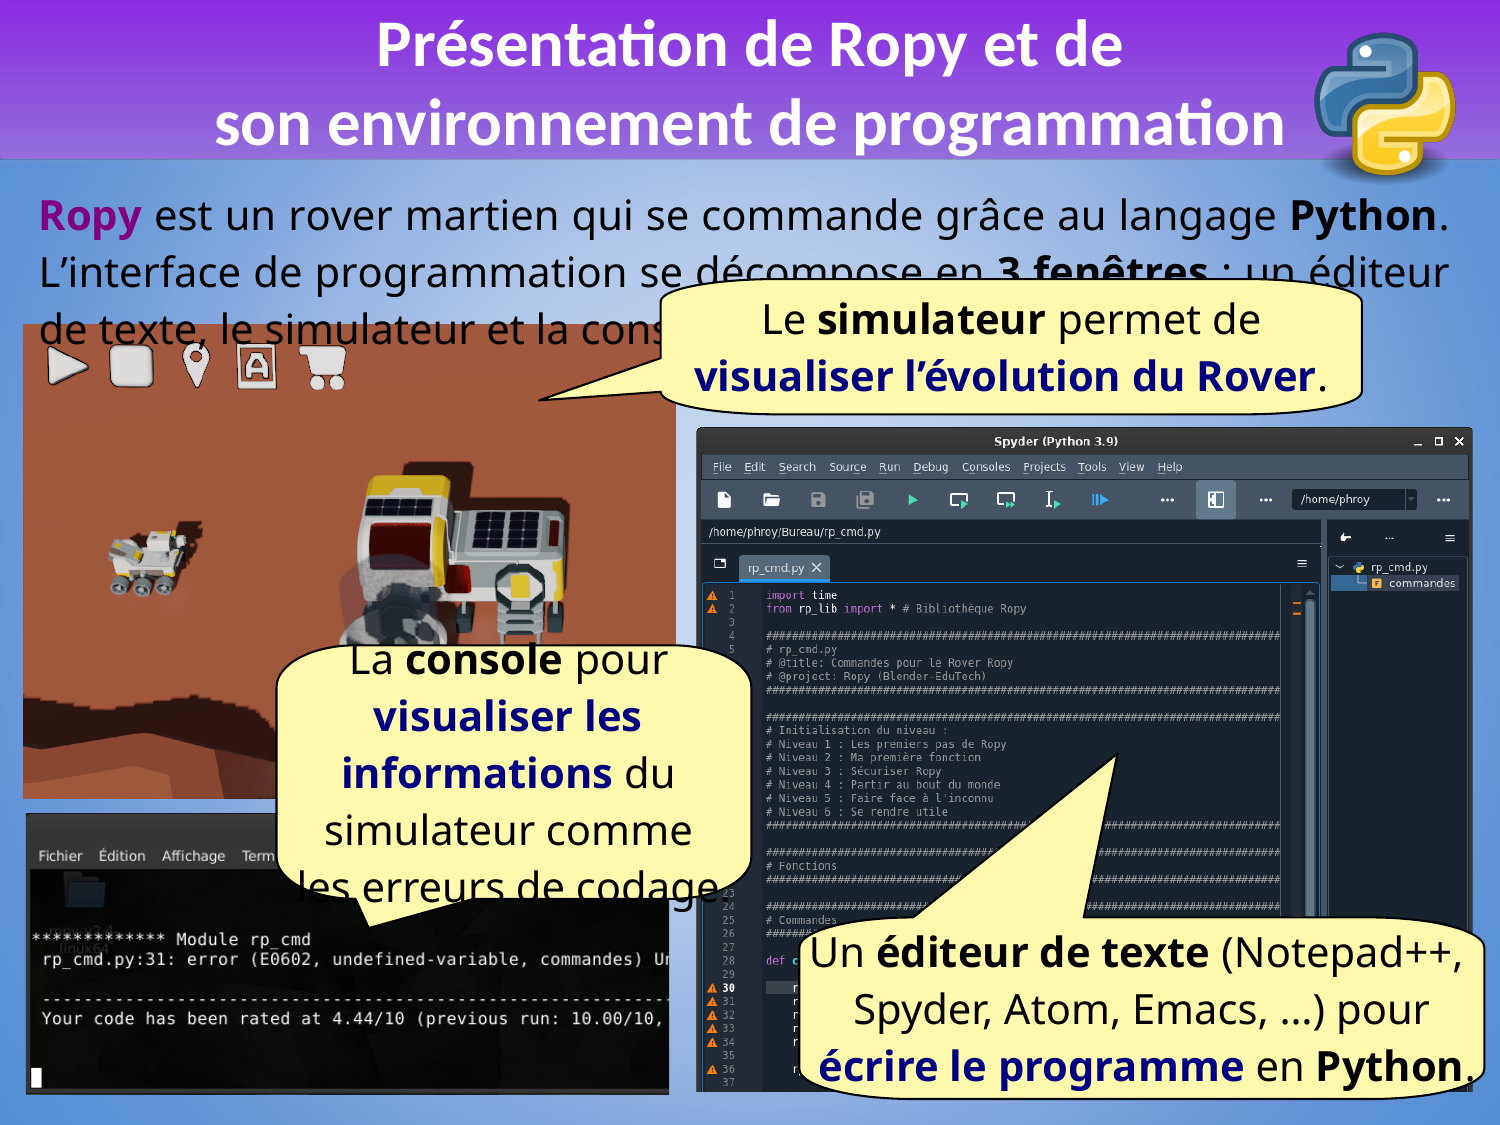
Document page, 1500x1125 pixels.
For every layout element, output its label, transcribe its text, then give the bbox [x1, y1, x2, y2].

text_box La console pour visualiser les informations du simulateur comme les erreurs de codage. [276, 645, 752, 929]
text_box Un éditeur de texte (Notepad++, Spyder, Atom, Emacs, …) pour écrire le programme en Python. [799, 753, 1485, 1100]
text_box Ropy est un rover martien qui se commande grâce au langage Python. L’interface de programmation se décompose en 3 fenêtres : un éditeur de texte, le simulateur et la console. [23, 178, 1465, 319]
picture [0, 29, 1500, 1125]
text_box Présentation de Ropy et de son environnement de programmation [0, 0, 1500, 159]
text_box Le simulateur permet de visualiser l’évolution du Rover. [538, 279, 1362, 415]
